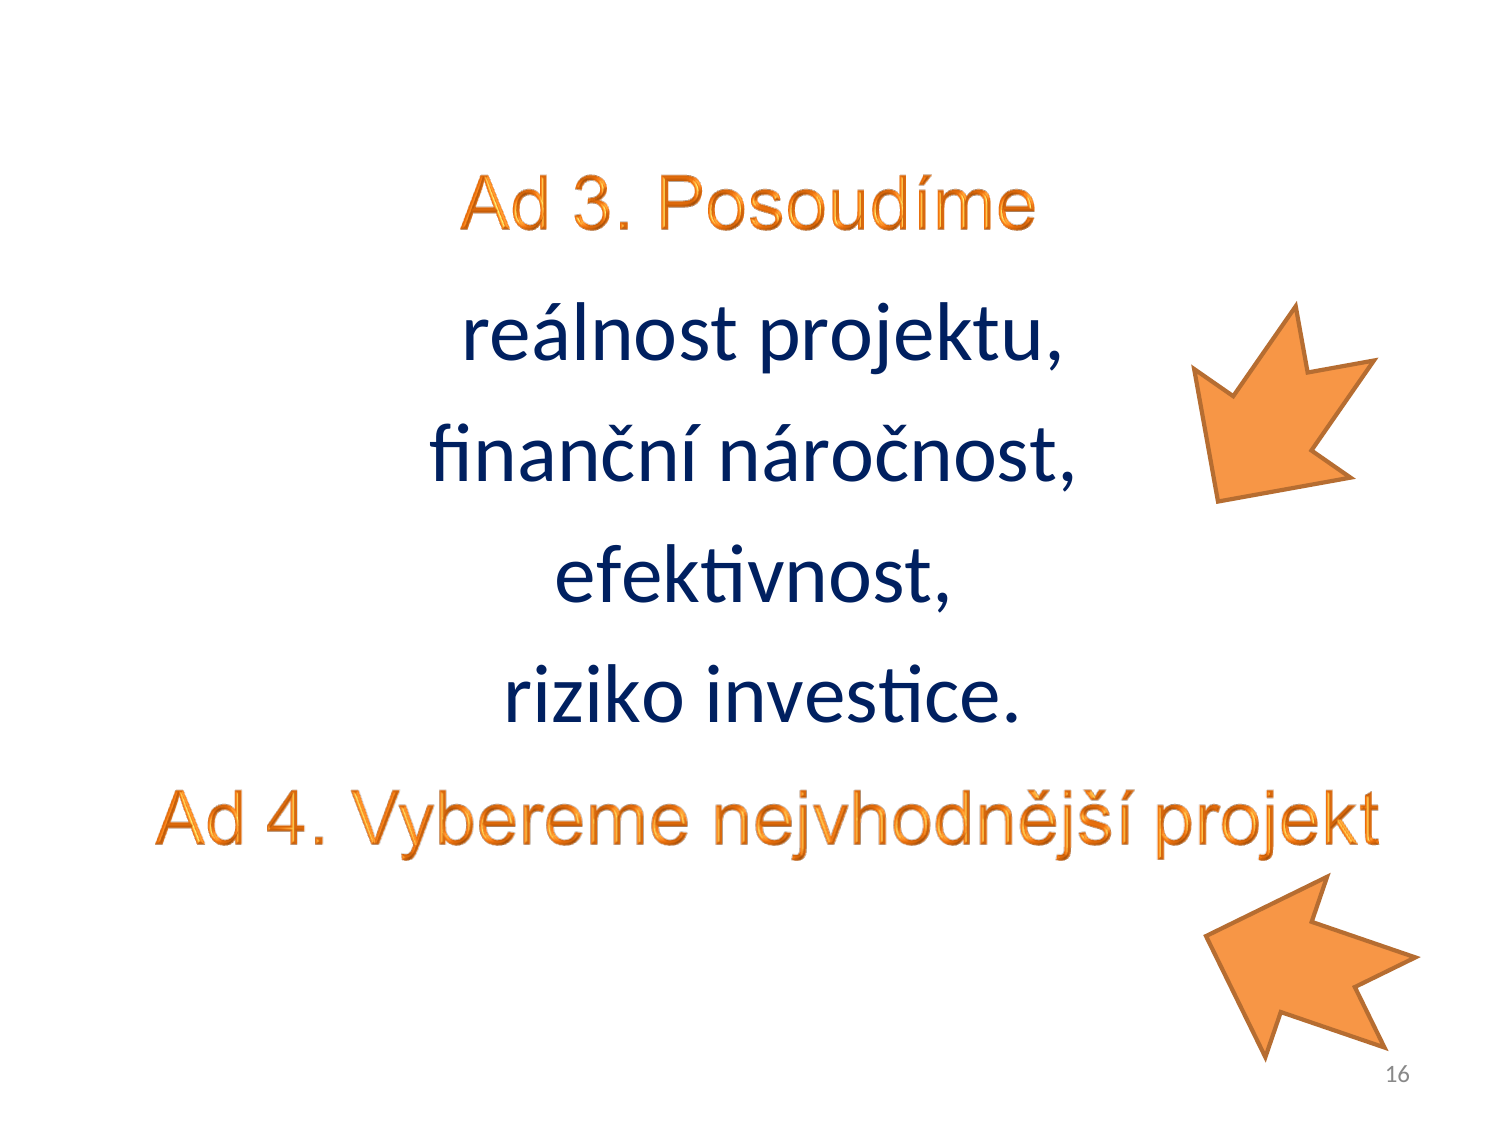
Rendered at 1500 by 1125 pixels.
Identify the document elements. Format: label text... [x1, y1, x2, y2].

picture [108, 746, 1427, 871]
picture [413, 131, 1085, 257]
text_box [1206, 876, 1416, 1058]
text_box <číslo> [1074, 1042, 1426, 1103]
text_box [1194, 306, 1374, 502]
list reálnost projektu, finanční náročnost, efektivnost, riziko investice. [88, 148, 1439, 917]
